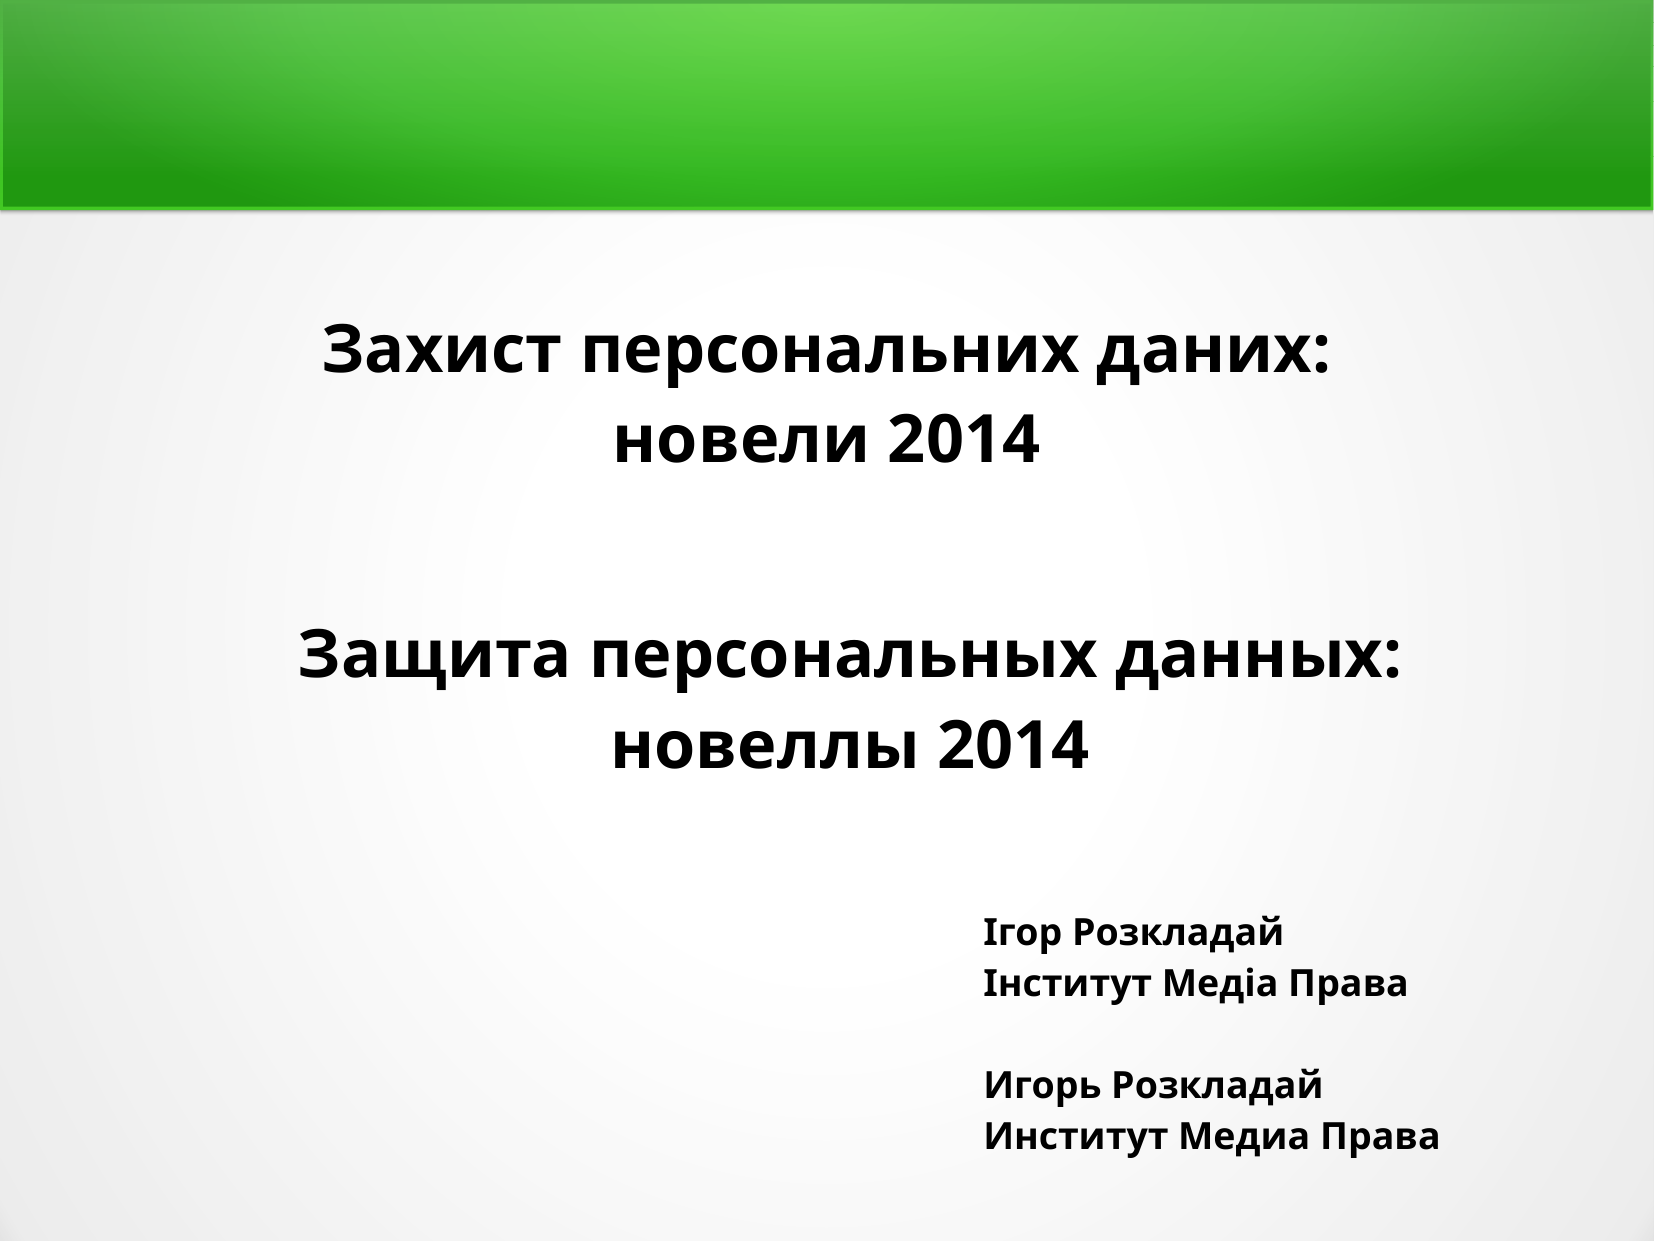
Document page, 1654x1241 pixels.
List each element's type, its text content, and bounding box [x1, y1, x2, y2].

text_box Защита персональных данных: новеллы 2014 [106, 614, 1595, 780]
text_box Ігор Розкладай Інститут Медіа Права Игорь Розкладай Институт Медиа Права [968, 897, 1607, 1087]
subtitle Захист персональних даних: новели 2014 [82, 299, 1571, 485]
